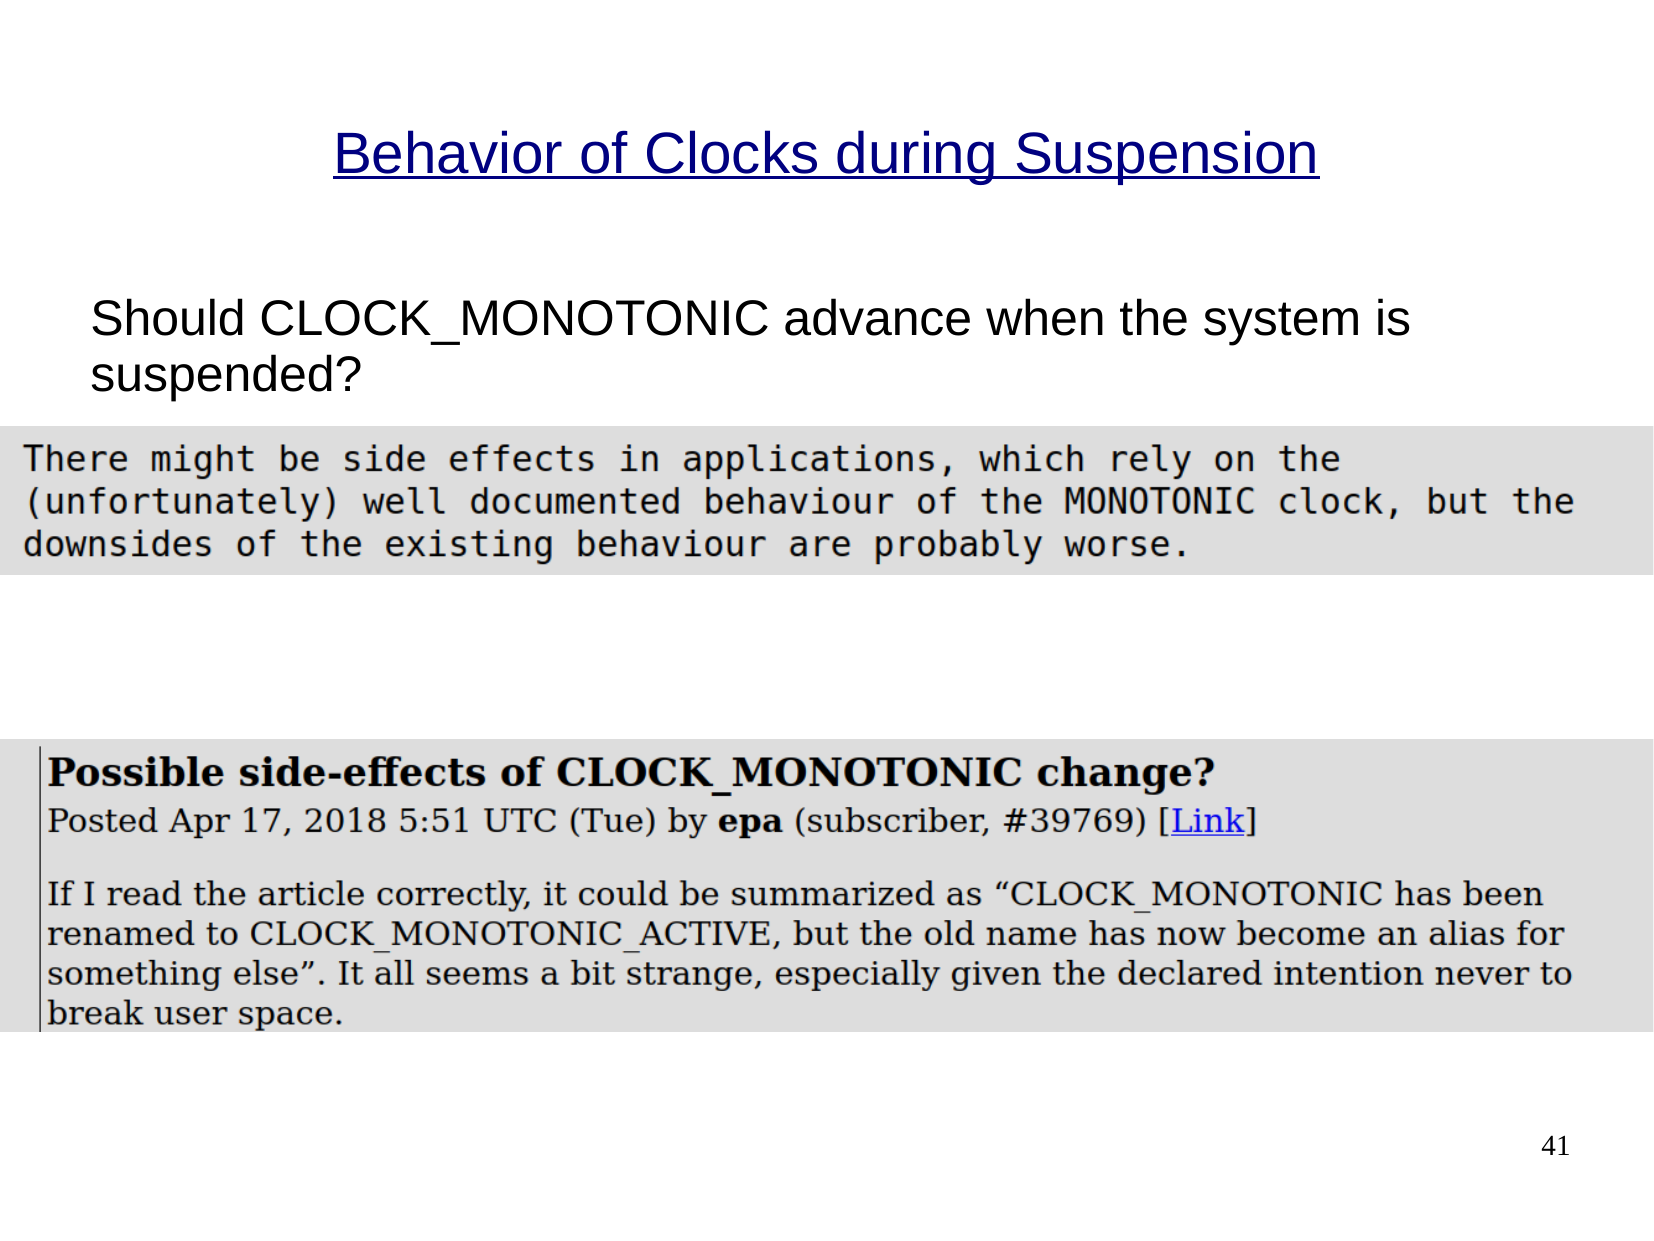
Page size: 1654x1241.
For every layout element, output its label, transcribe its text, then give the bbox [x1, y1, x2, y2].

text_box Should CLOCK_MONOTONIC advance when the system is suspended? [75, 282, 1474, 410]
picture [0, 739, 1654, 1032]
picture [0, 426, 1654, 575]
title Behavior of Clocks during Suspension [82, 49, 1571, 257]
